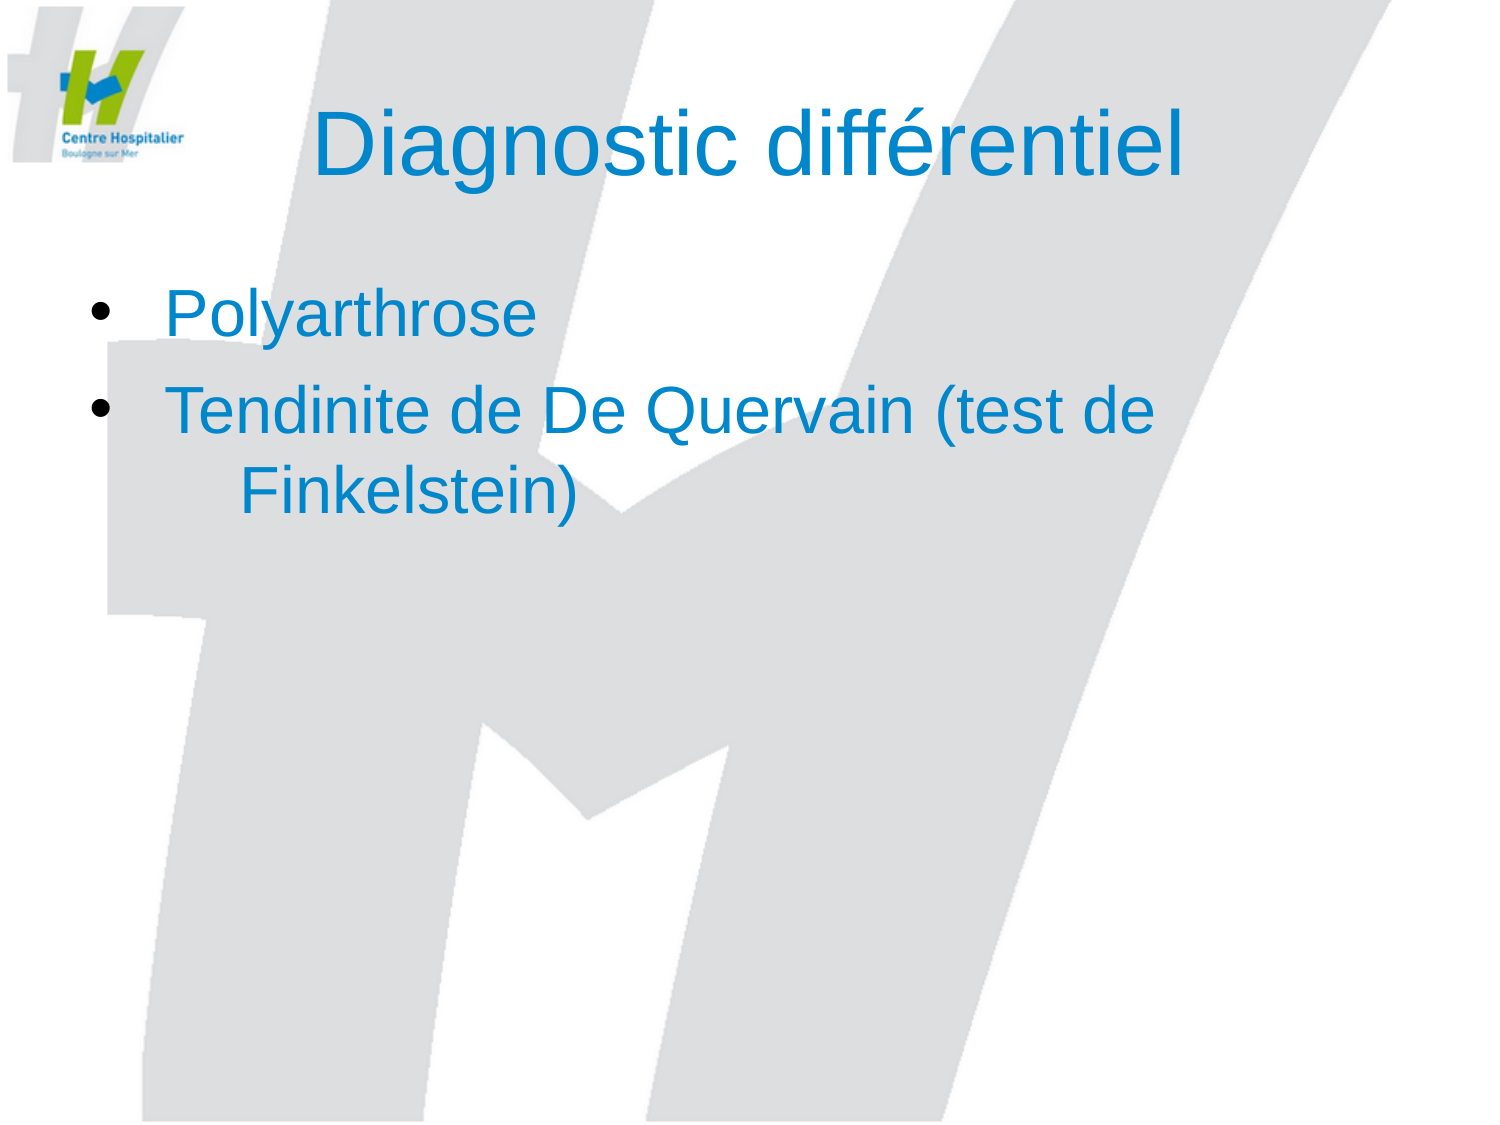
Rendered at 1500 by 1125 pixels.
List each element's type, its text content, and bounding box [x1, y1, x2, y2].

title Diagnostic différentiel [75, 21, 1425, 257]
list Polyarthrose Tendinite de De Quervain (test de Finkelstein) [75, 262, 1425, 1005]
